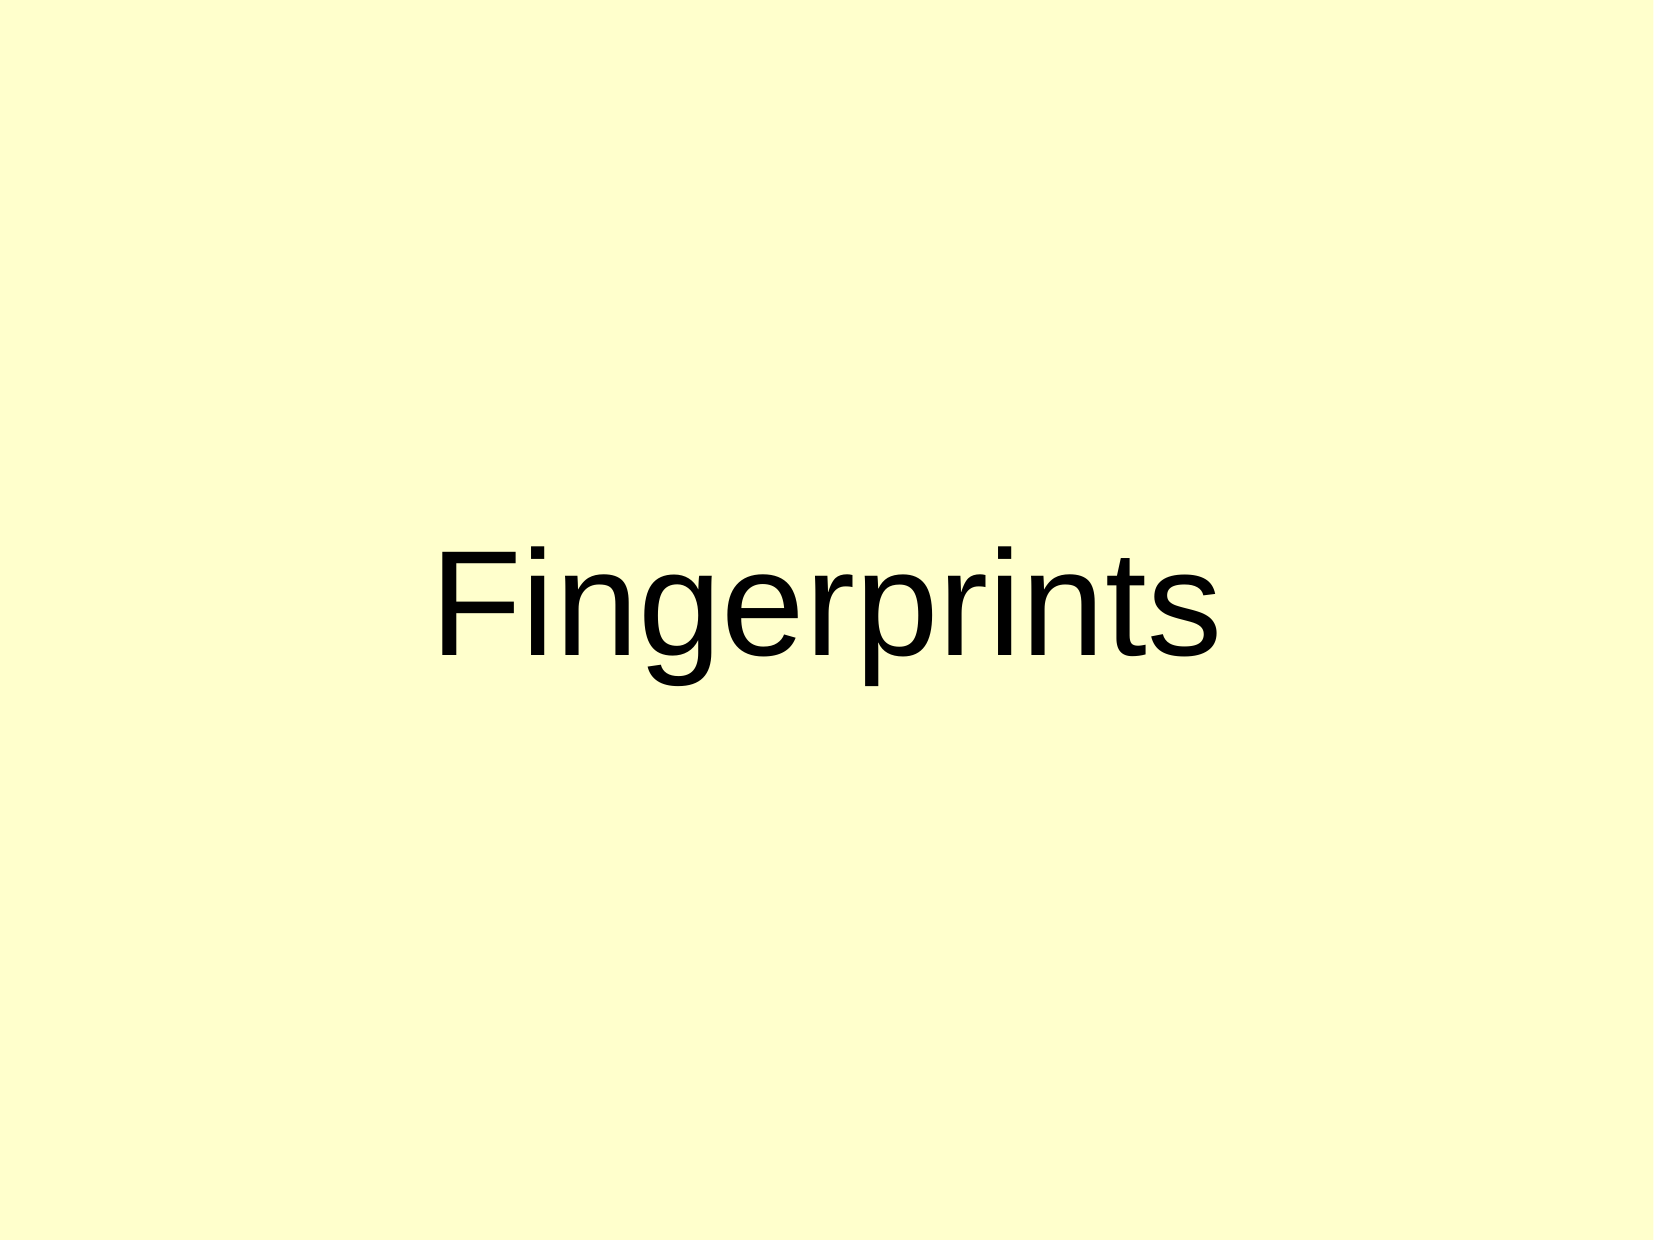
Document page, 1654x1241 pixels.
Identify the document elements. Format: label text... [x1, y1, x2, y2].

title Fingerprints [82, 49, 1571, 1158]
